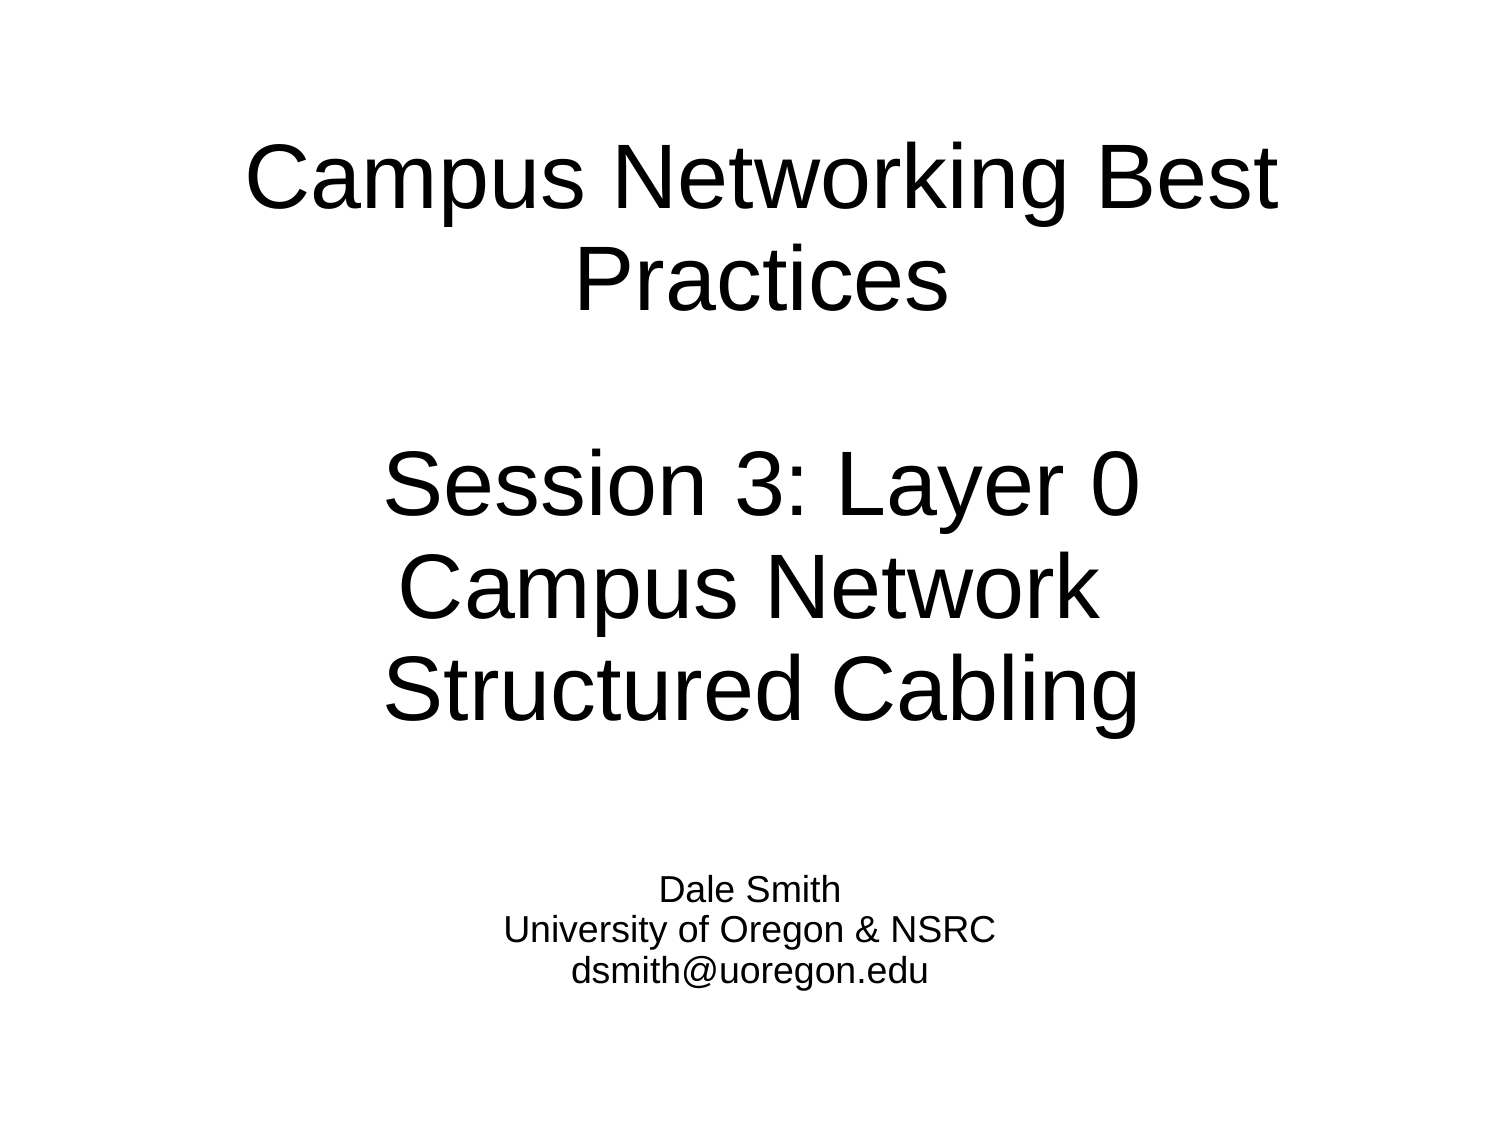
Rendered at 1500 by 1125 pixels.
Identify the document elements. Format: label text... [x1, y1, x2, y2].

text_box Dale Smith University of Oregon & NSRC dsmith@uoregon.edu [375, 862, 1126, 1000]
title Campus Networking Best Practices Session 3: Layer 0 Campus Network Structured Cabling [125, 95, 1401, 771]
